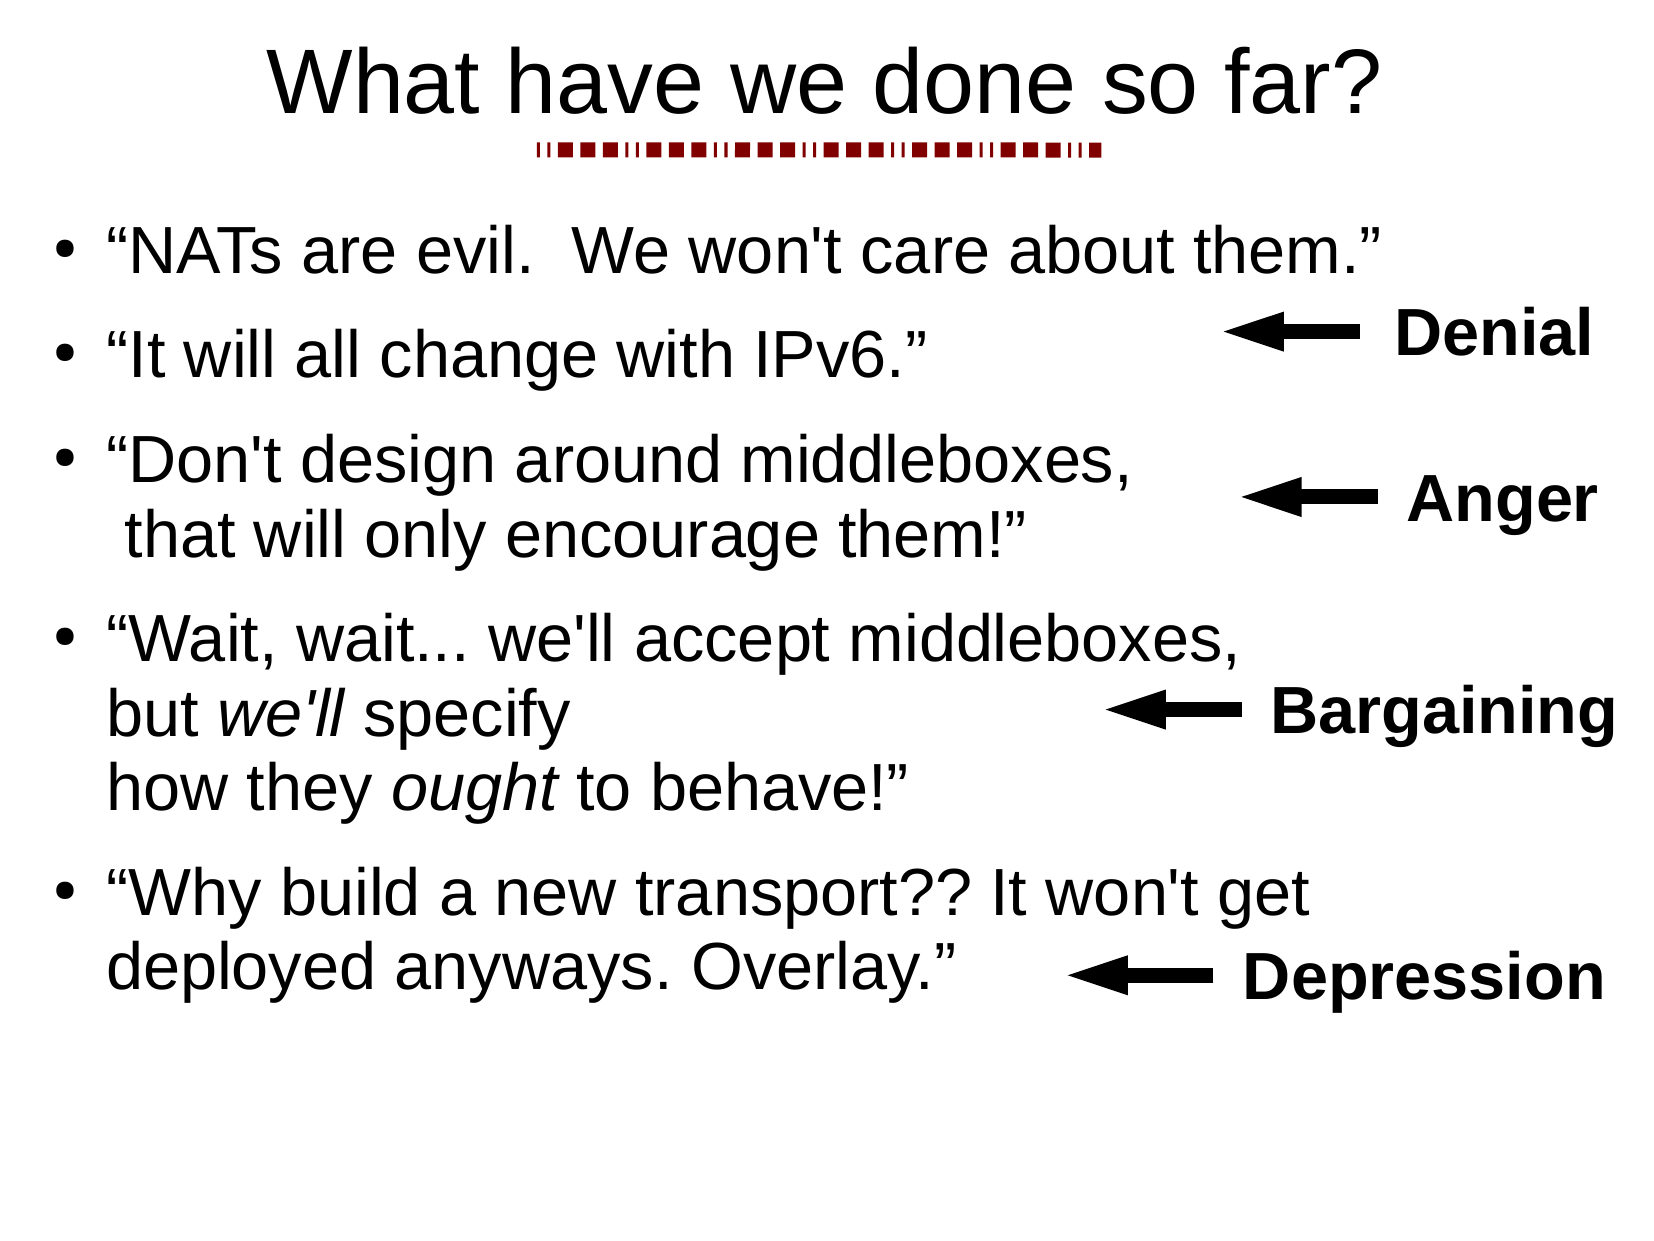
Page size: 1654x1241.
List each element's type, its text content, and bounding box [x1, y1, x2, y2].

text_box Depression [1228, 931, 1654, 1050]
text_box Bargaining [1255, 665, 1641, 784]
text_box Anger [1391, 453, 1654, 572]
list “NATs are evil. We won't care about them.” “It will all change with IPv6.” “Don't design around middleboxes, that will only encourage them!” “Wait, wait... we'll accept middleboxes, but we'll specify how they ought to behave!” “Why build a new transport?? It won't get deployed anyways. Overlay.” [35, 213, 1426, 1107]
text_box Denial [1379, 287, 1643, 406]
title What have we done so far? [75, 0, 1576, 179]
